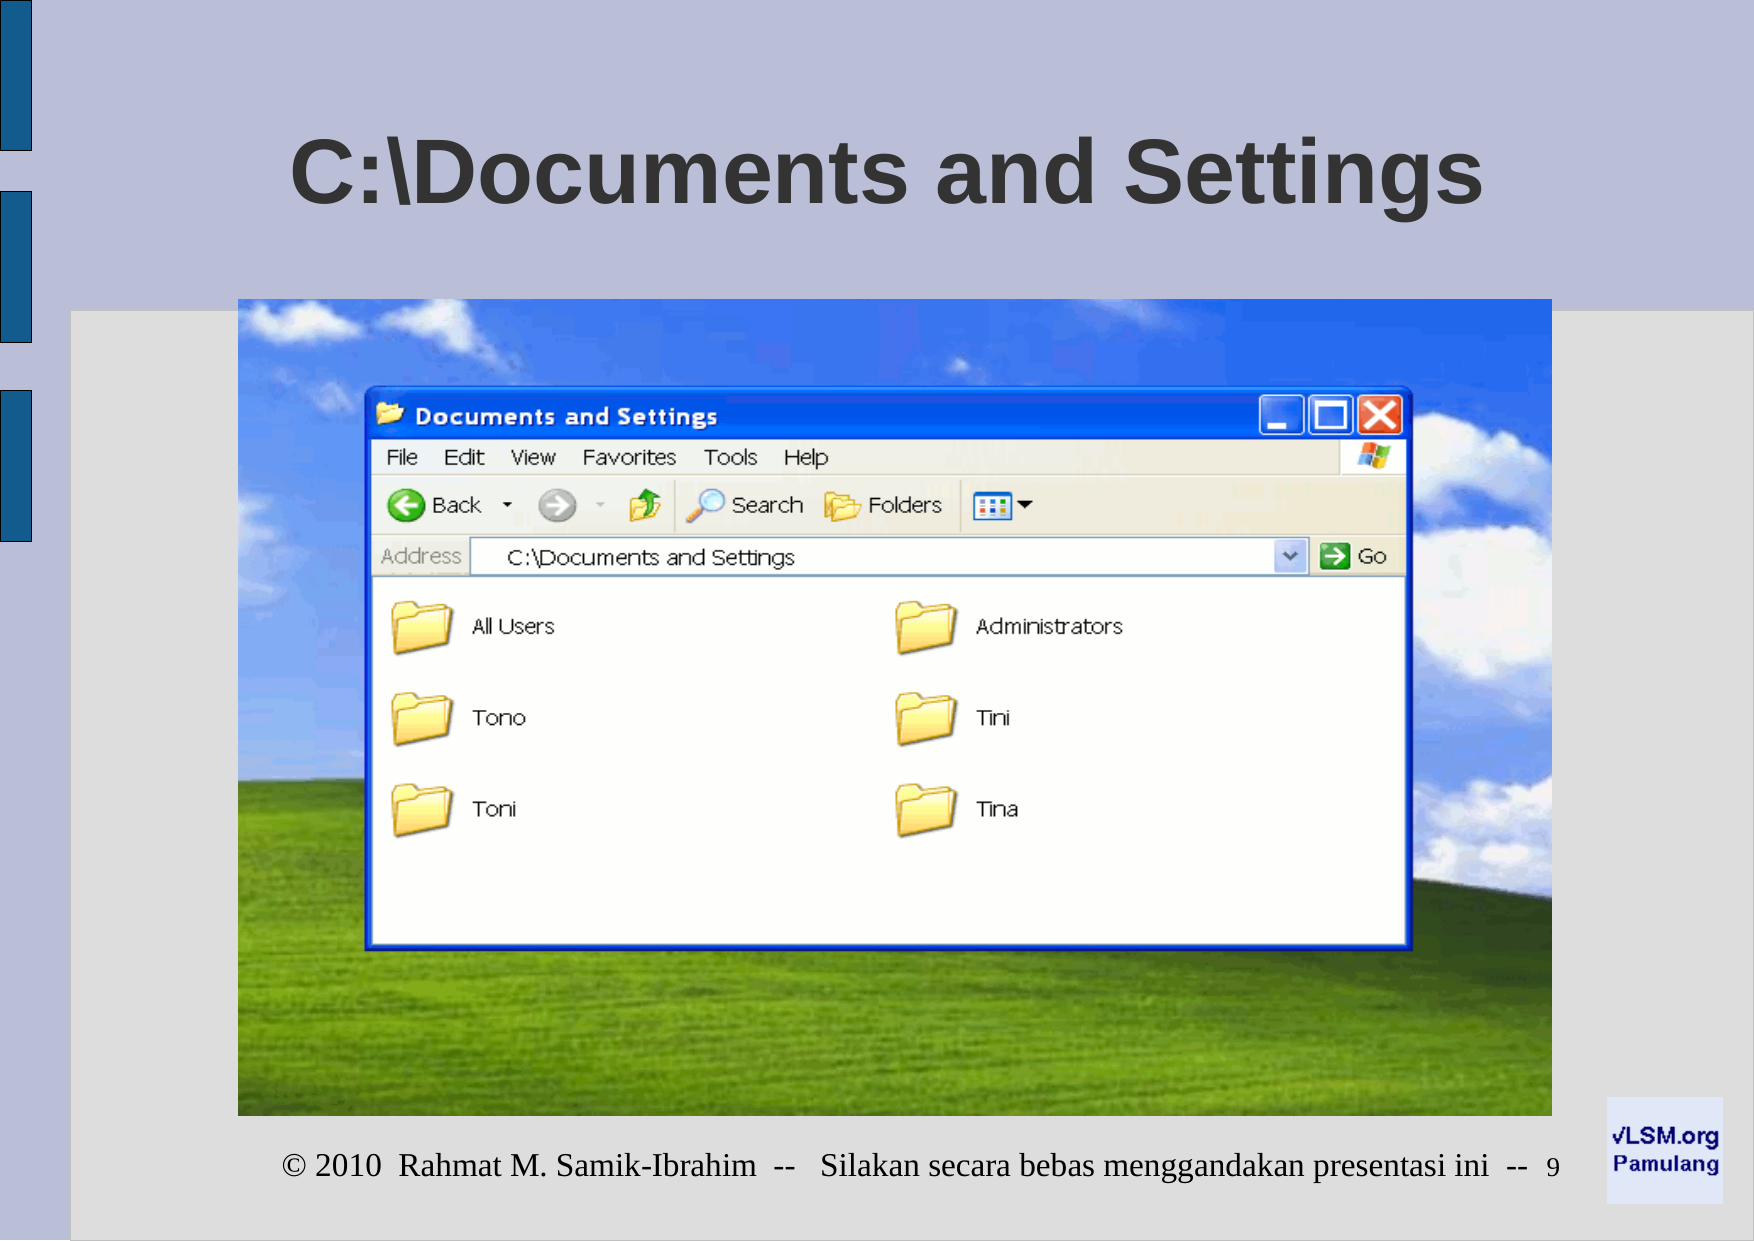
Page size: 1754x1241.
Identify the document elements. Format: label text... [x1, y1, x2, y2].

title C:\Documents and Settings [77, 99, 1700, 244]
picture [238, 299, 1552, 1116]
picture [1607, 1097, 1723, 1204]
